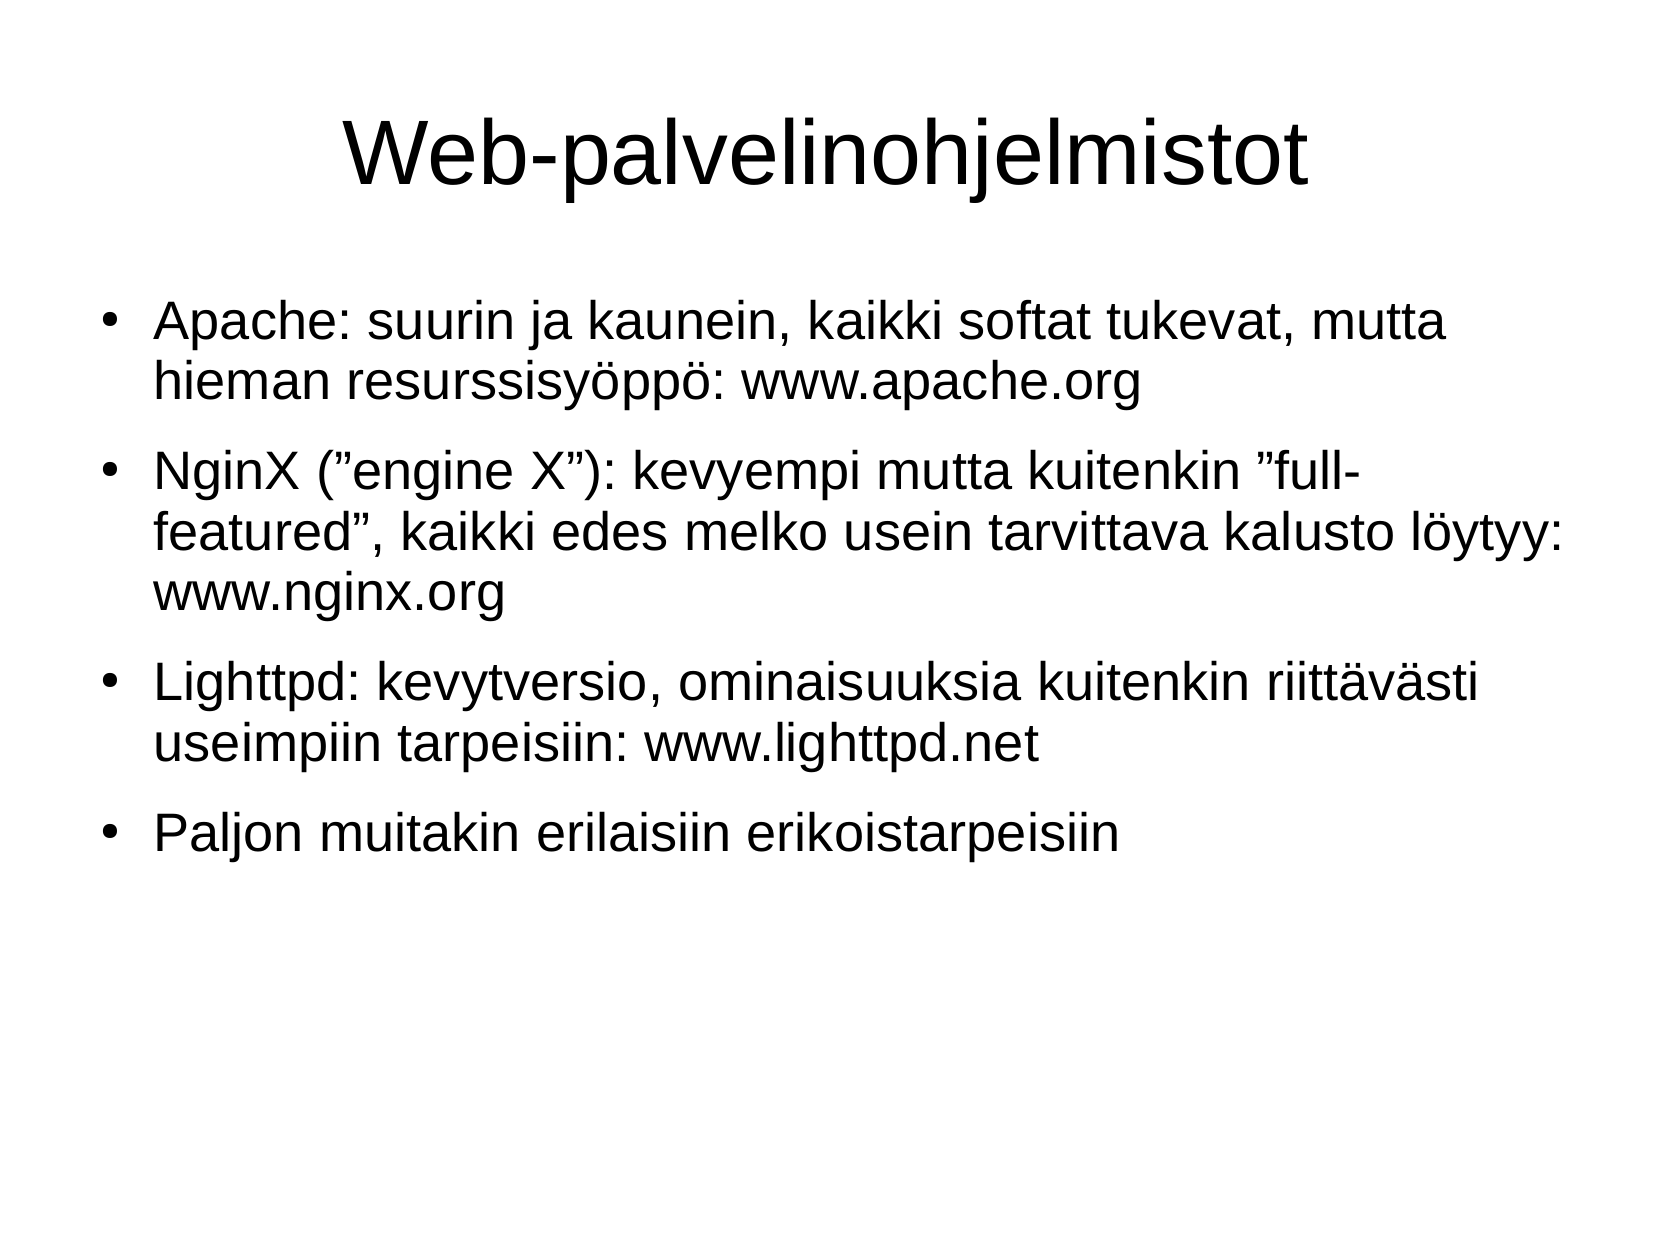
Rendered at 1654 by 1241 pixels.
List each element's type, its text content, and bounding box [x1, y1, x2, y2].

title Web-palvelinohjelmistot [82, 49, 1571, 257]
list Apache: suurin ja kaunein, kaikki softat tukevat, mutta hieman resurssisyöppö: www.apache.org NginX (”engine X”): kevyempi mutta kuitenkin ”full-featured”, kaikki edes melko usein tarvittava kalusto löytyy: www.nginx.org Lighttpd: kevytversio, ominaisuuksia kuitenkin riittävästi useimpiin tarpeisiin: www.lighttpd.net Paljon muitakin erilaisiin erikoistarpeisiin [82, 290, 1571, 1010]
